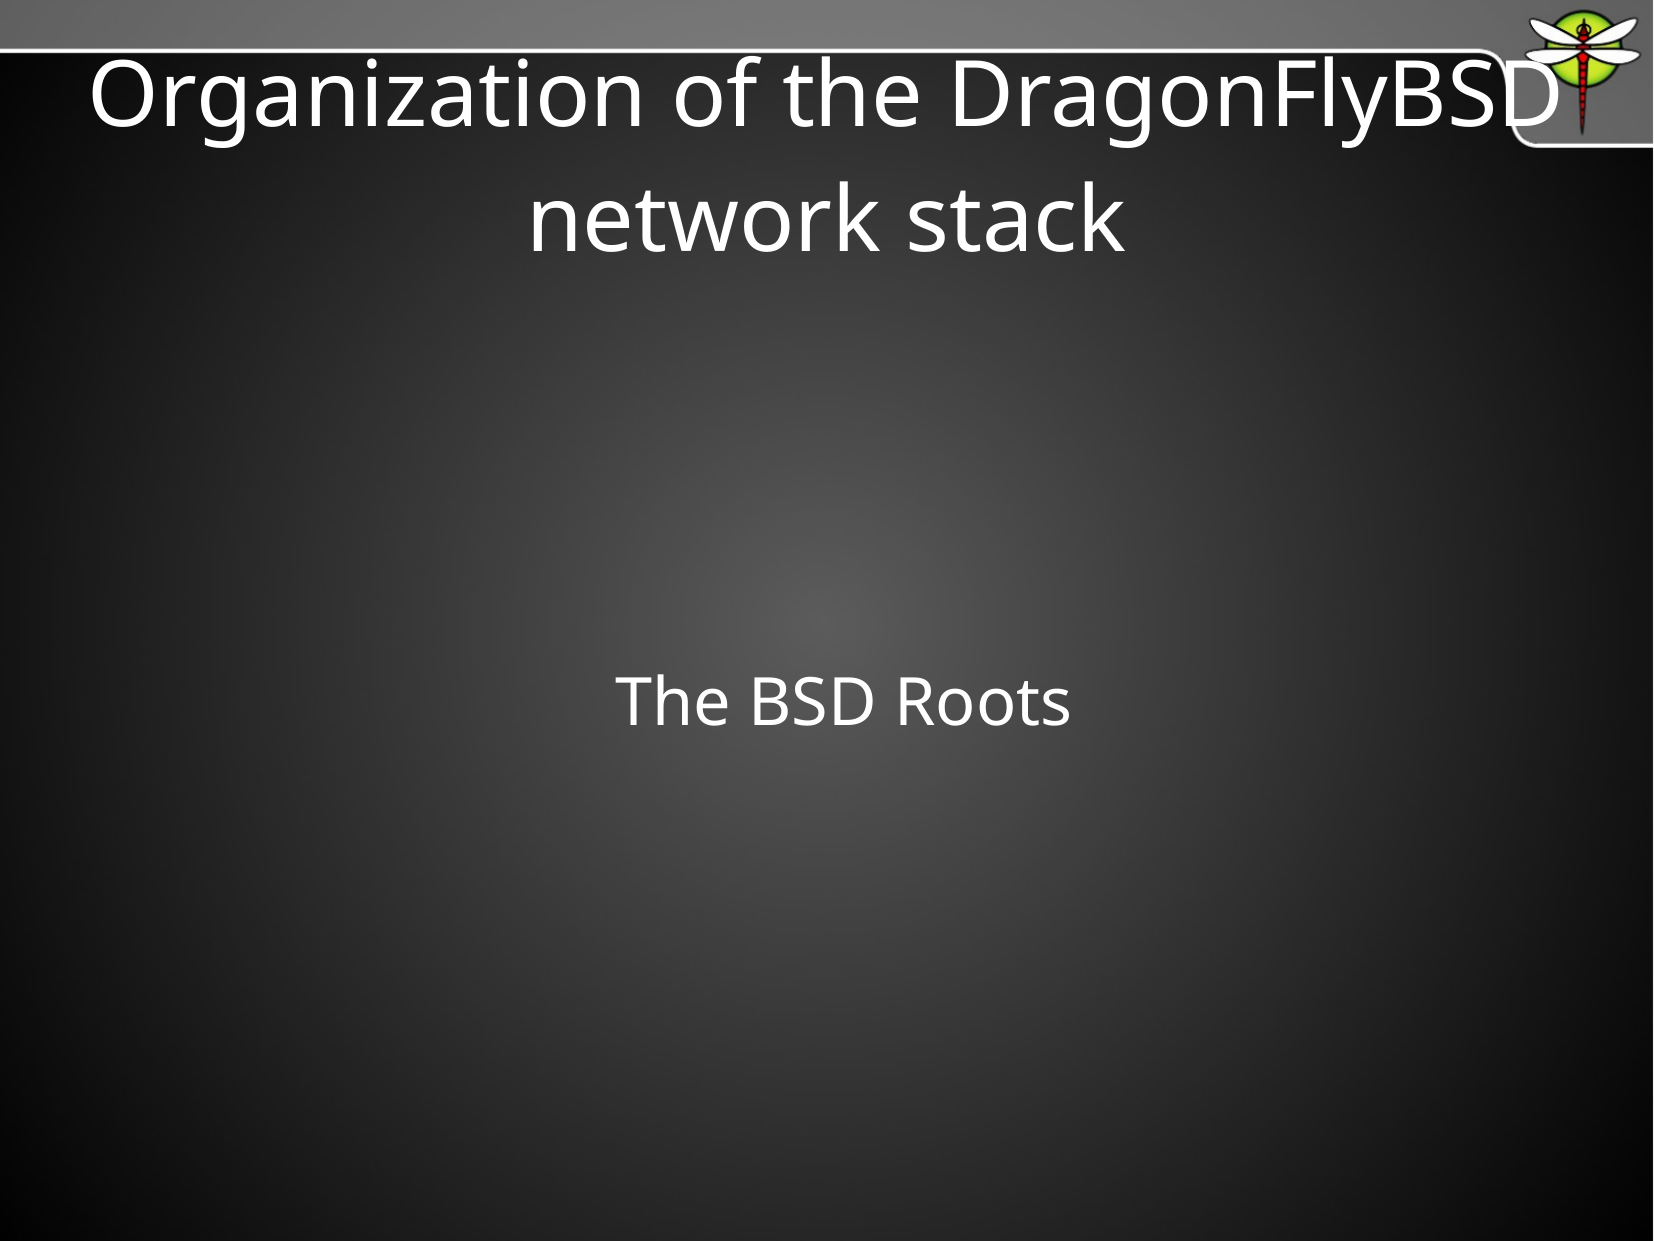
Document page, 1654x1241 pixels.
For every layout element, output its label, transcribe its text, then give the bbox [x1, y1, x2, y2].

picture [0, 0, 1654, 1241]
subtitle The BSD Roots [82, 297, 1571, 1102]
title Organization of the DragonFlyBSD network stack [82, 49, 1571, 257]
